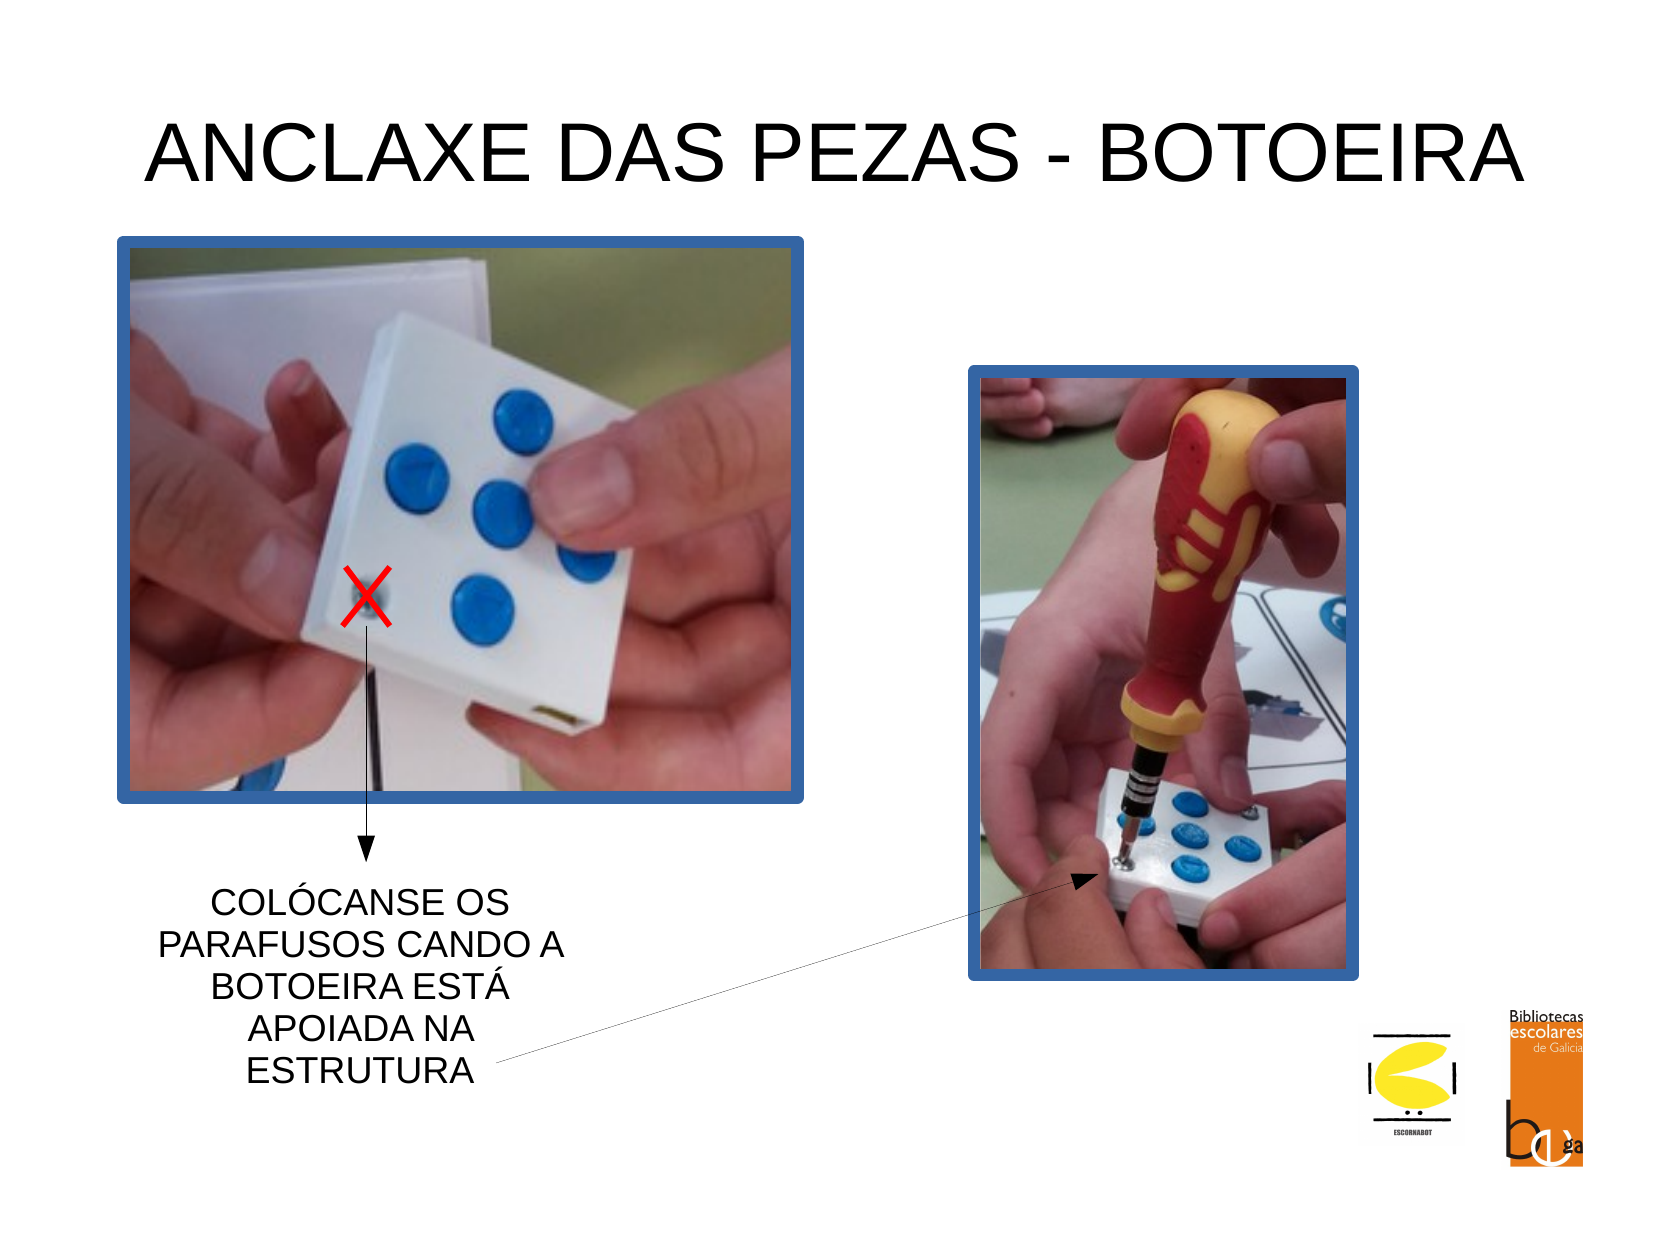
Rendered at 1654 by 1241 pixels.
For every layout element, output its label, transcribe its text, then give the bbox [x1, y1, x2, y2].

title ANCLAXE DAS PEZAS - BOTOEIRA [82, 49, 1571, 257]
text_box COLÓCANSE OS PARAFUSOS CANDO A BOTOEIRA ESTÁ APOIADA NA ESTRUTURA [141, 874, 579, 1099]
picture [1501, 1010, 1583, 1170]
picture [129, 248, 792, 792]
picture [980, 377, 1347, 969]
picture [1358, 1023, 1465, 1146]
